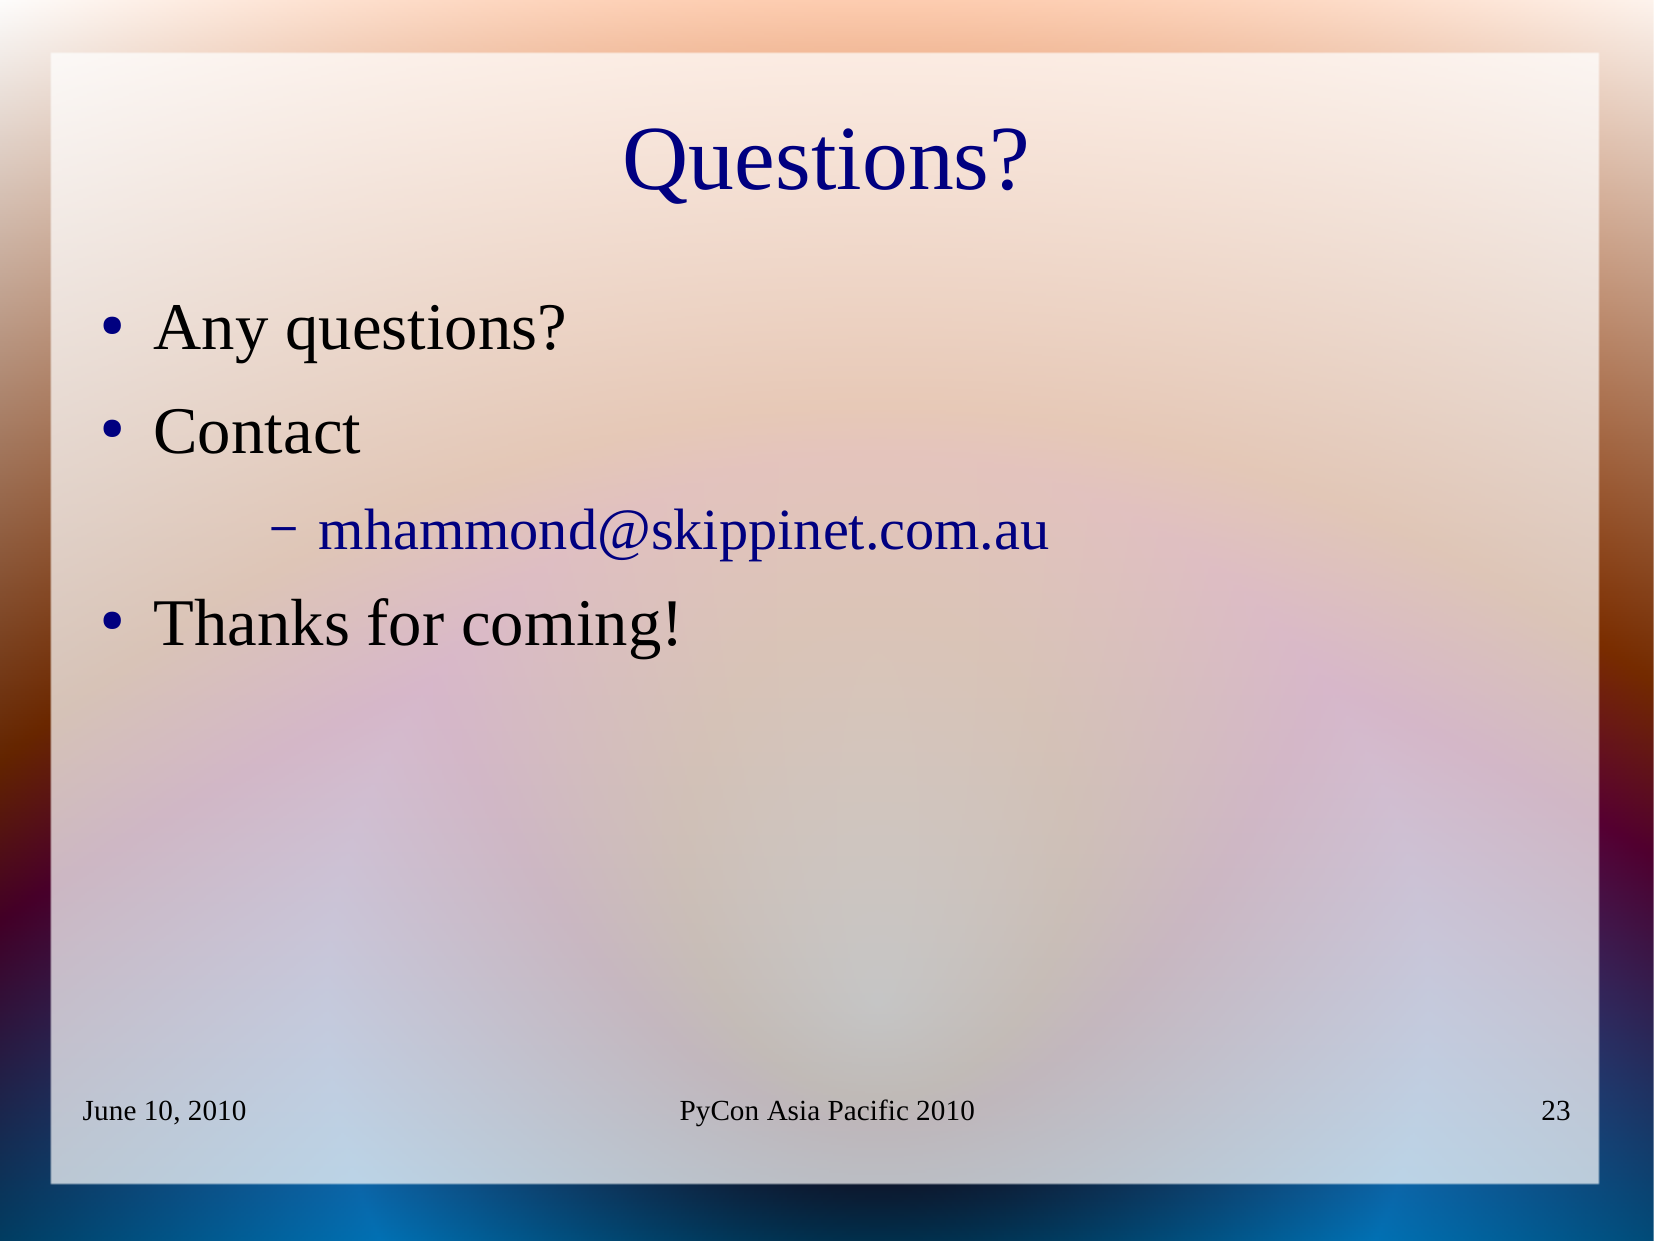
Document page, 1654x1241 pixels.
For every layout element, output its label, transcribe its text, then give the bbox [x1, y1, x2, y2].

list Any questions? Contact mhammond@skippinet.com.au Thanks for coming! [82, 290, 1571, 1019]
picture [0, 0, 1654, 1241]
title Questions? [82, 62, 1571, 256]
